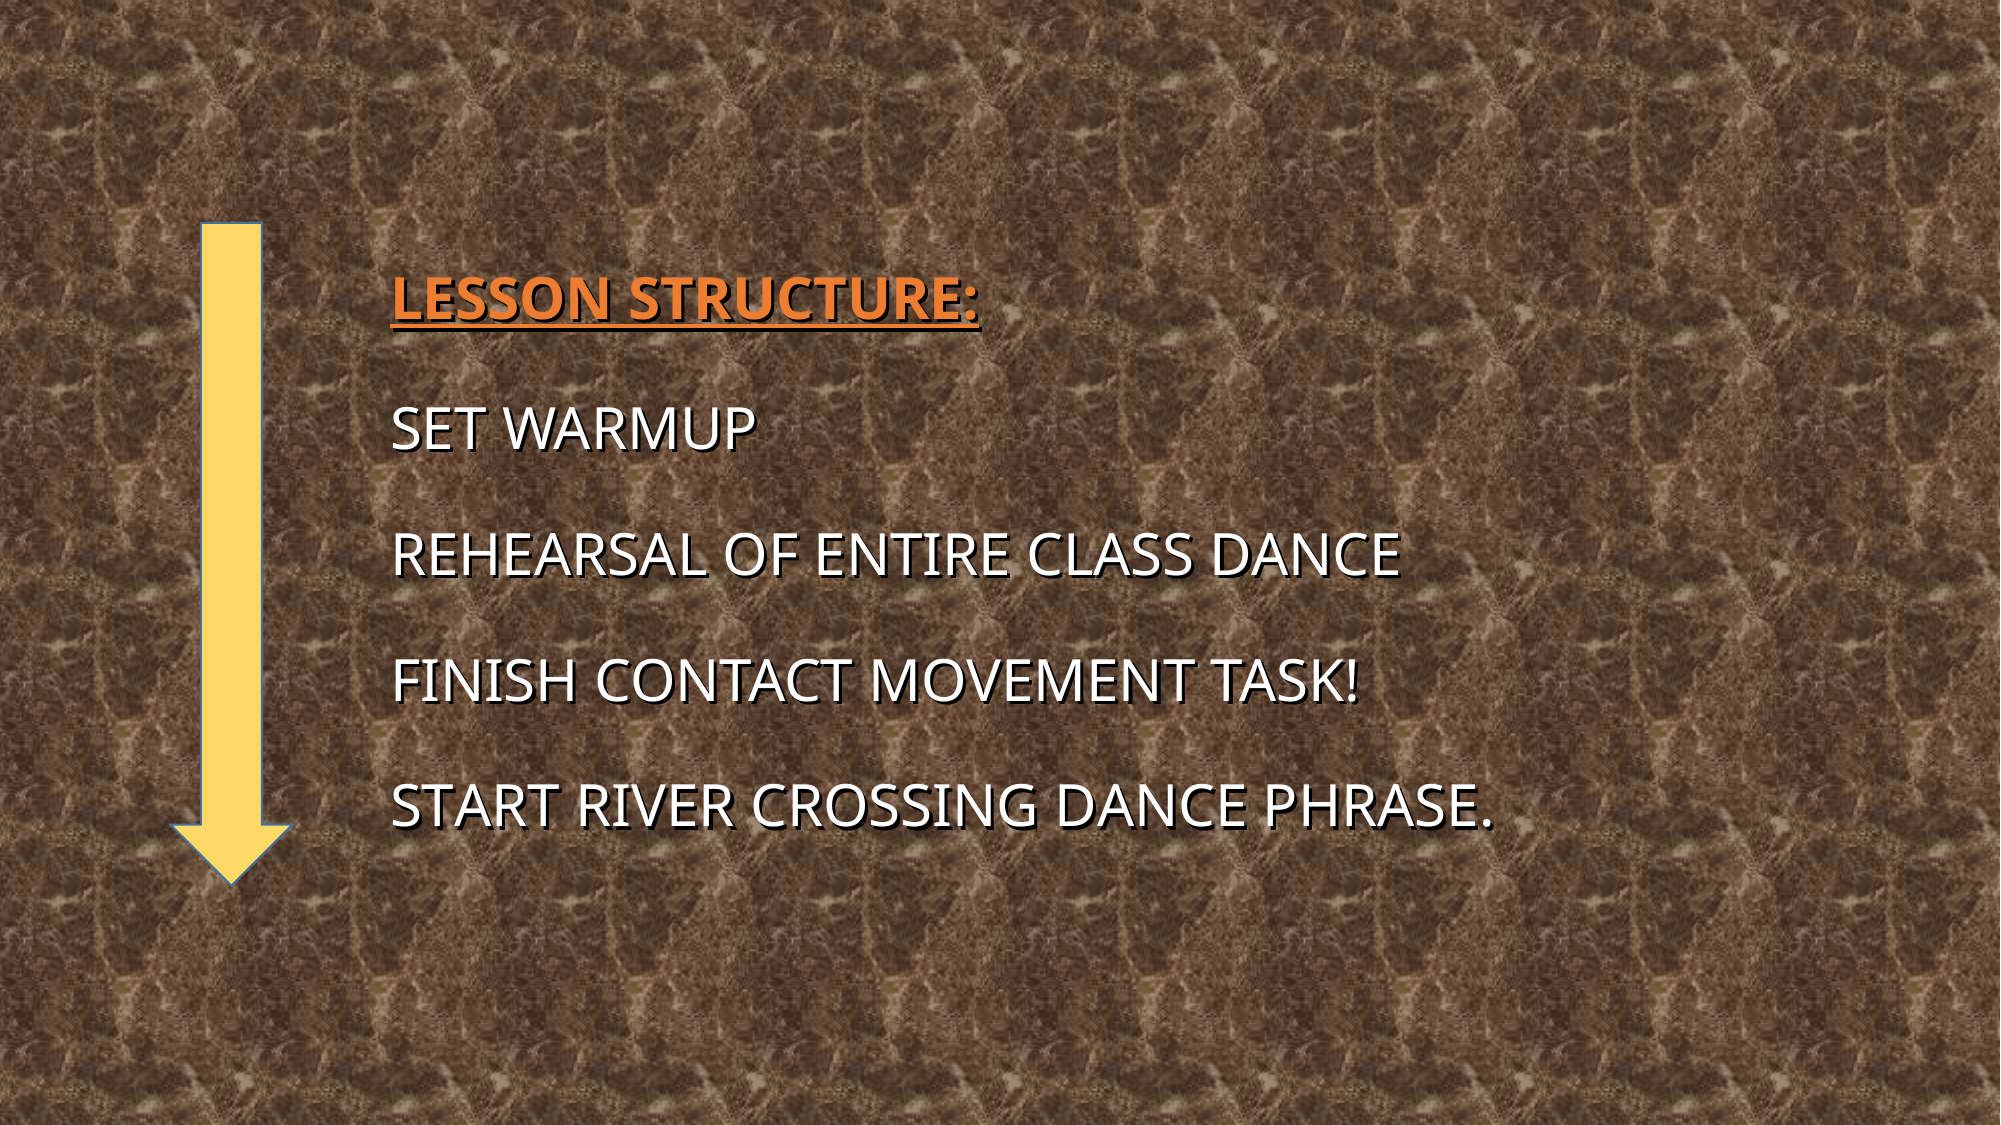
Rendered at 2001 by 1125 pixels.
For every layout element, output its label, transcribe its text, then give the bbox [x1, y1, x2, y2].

text_box [170, 222, 293, 886]
text_box LESSON STRUCTURE: SET WARMUP Rehearsal of entire class dance FINISH CONTACT movement TASK! START RIVER CROSSING DANCE PHRASE. [375, 169, 1618, 939]
